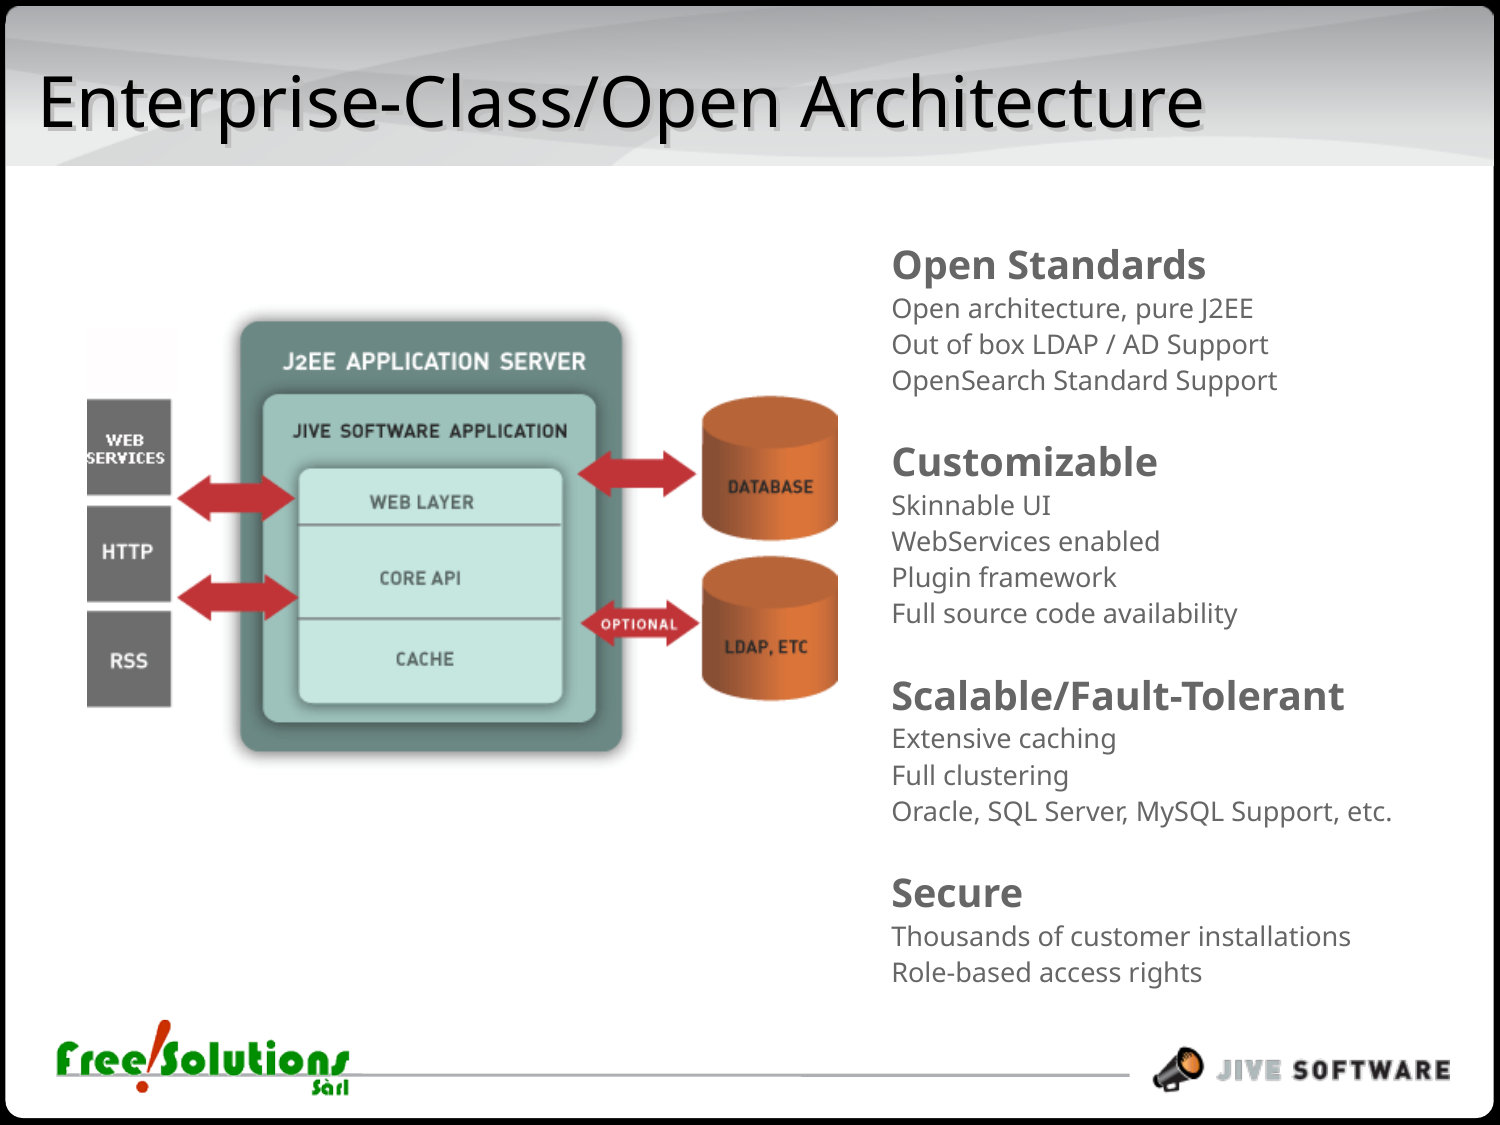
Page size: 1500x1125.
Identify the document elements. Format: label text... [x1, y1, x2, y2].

picture [1142, 1035, 1450, 1105]
list Open Standards Open architecture, pure J2EE Out of box LDAP / AD Support OpenSearch Standard Support Customizable Skinnable UI WebServices enabled Plugin framework Full source code availability Scalable/Fault-Tolerant Extensive caching Full clustering Oracle, SQL Server, MySQL Support, etc. Secure Thousands of customer installations Role-based access rights [876, 237, 1480, 981]
picture [6, 6, 1494, 166]
picture [55, 1017, 351, 1099]
picture [87, 299, 838, 776]
title Enterprise-Class/Open Architecture [37, 24, 1394, 176]
